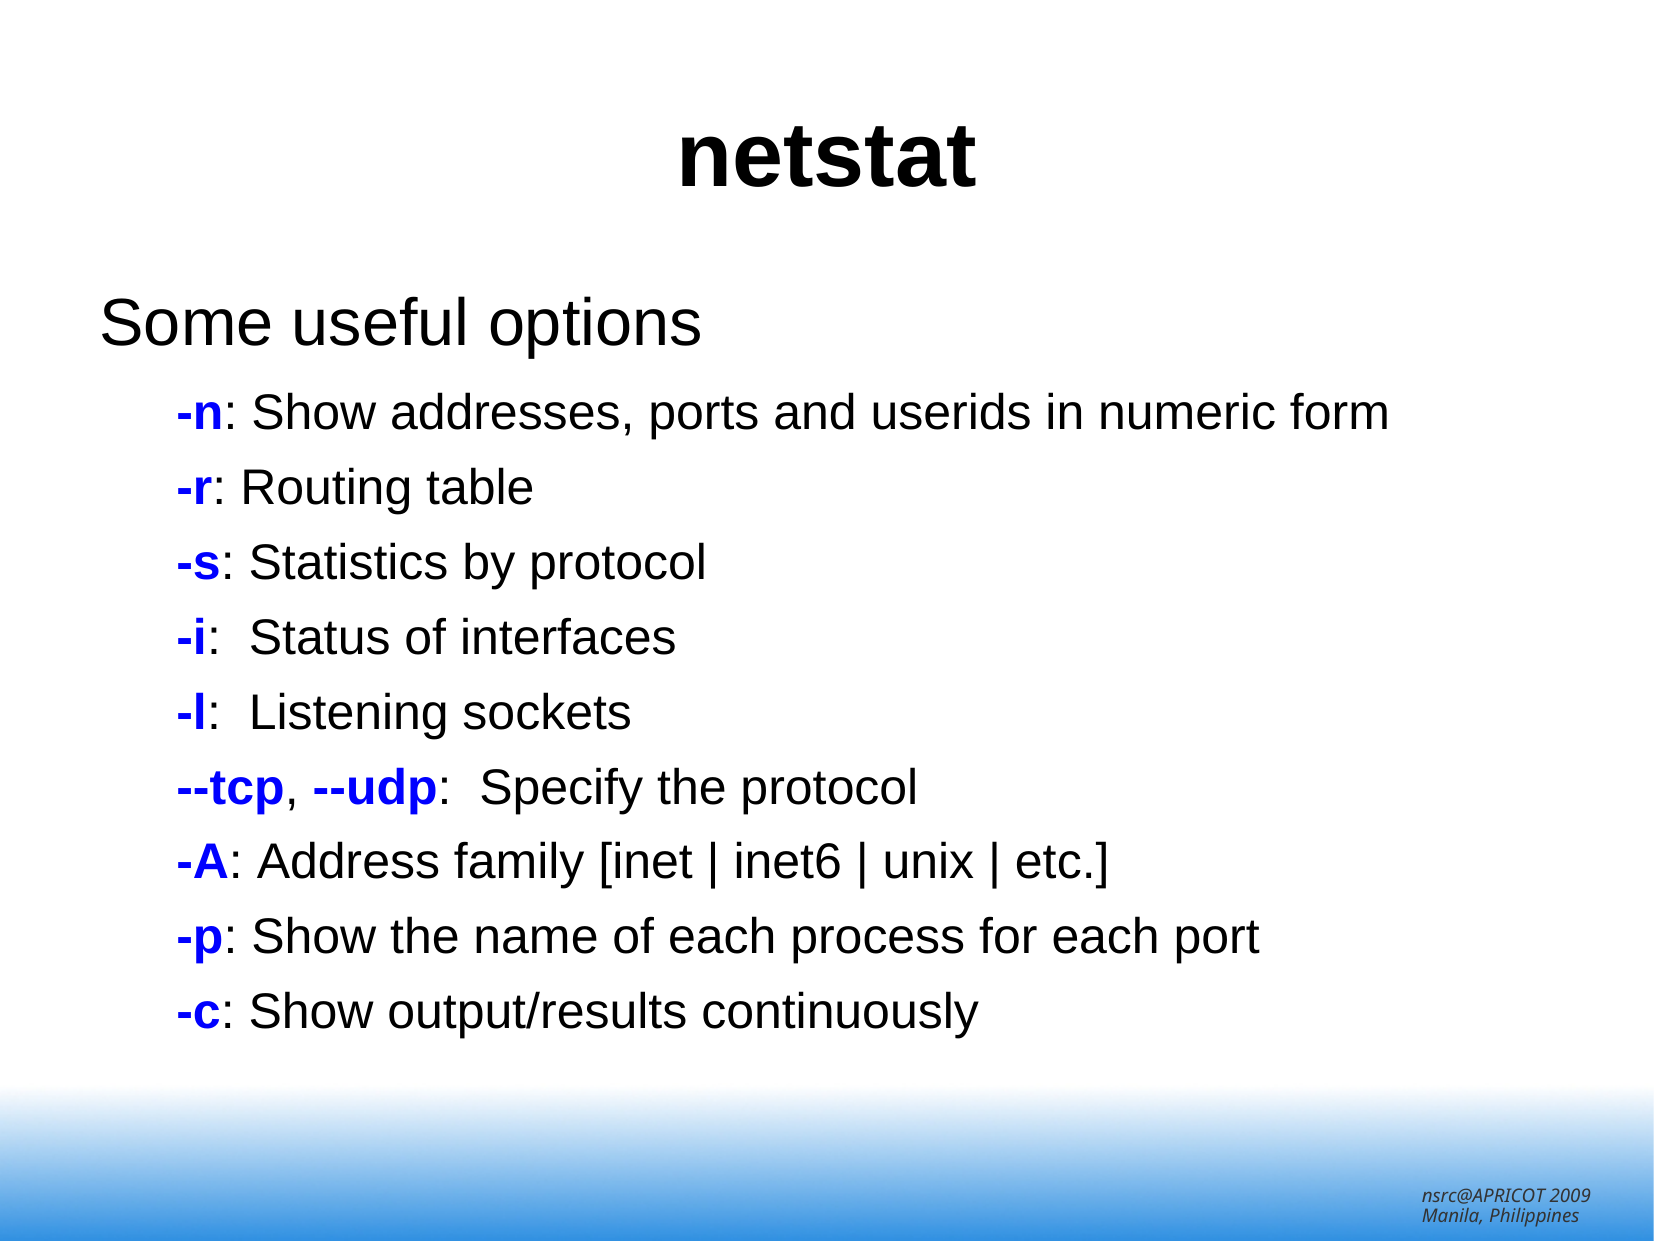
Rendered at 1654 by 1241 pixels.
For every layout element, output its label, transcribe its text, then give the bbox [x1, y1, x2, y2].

list Some useful options -n: Show addresses, ports and userids in numeric form -r: Routing table -s: Statistics by protocol -i: Status of interfaces -l: Listening sockets --tcp, --udp: Specify the protocol -A: Address family [inet | inet6 | unix | etc.] -p: Show the name of each process for each port -c: Show output/results continuously [82, 290, 1571, 1217]
title netstat [82, 49, 1571, 257]
picture [0, 1083, 1654, 1241]
picture [1573, 1190, 1578, 1201]
